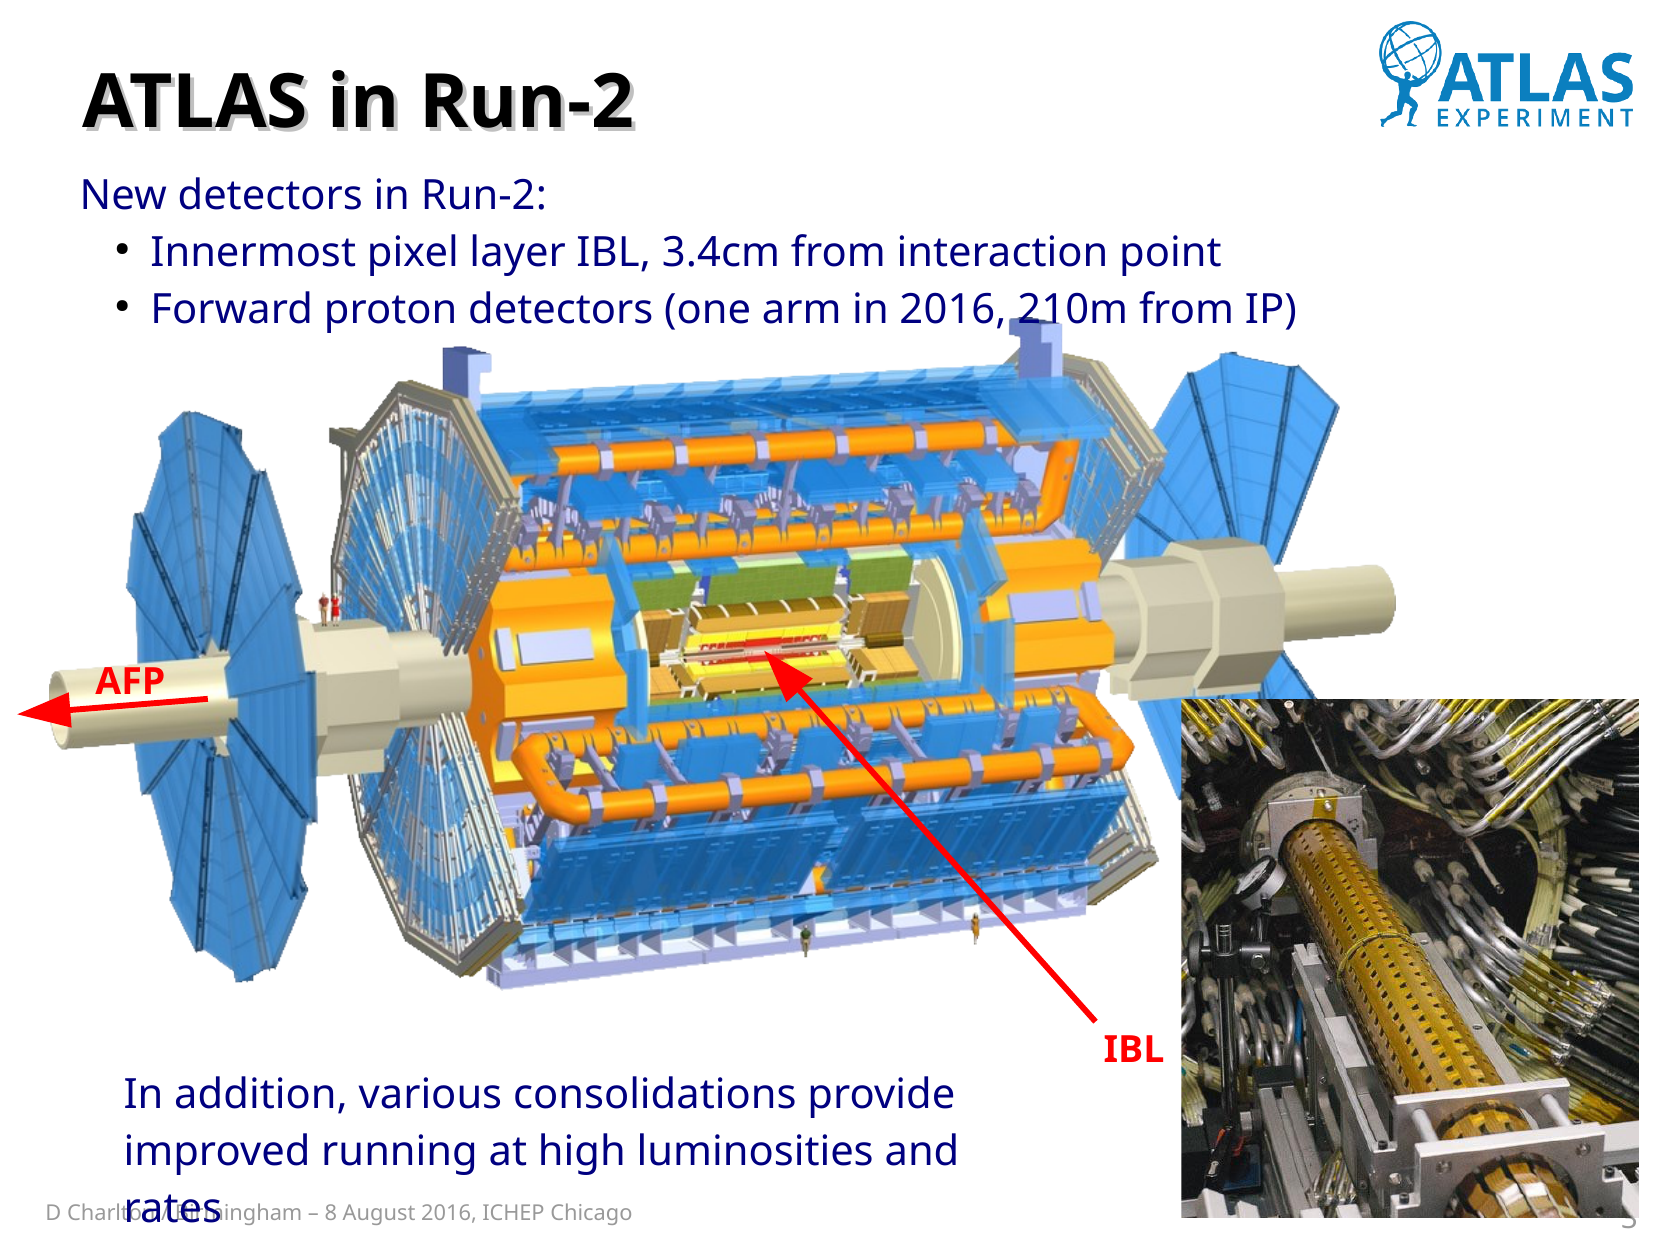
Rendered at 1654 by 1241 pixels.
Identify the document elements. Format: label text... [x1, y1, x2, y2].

picture [49, 317, 1639, 1218]
picture [1379, 21, 1633, 127]
title ATLAS in Run-2 [82, 49, 1331, 148]
text_box AFP [80, 647, 179, 706]
text_box IBL [1088, 1014, 1172, 1074]
text_box New detectors in Run-2: Innermost pixel layer IBL, 3.4cm from interaction point Forward proton detectors (one arm in 2016, 210m from IP) [64, 157, 1532, 368]
text_box In addition, various consolidations provide improved running at high luminosities and rates [108, 1056, 1043, 1170]
